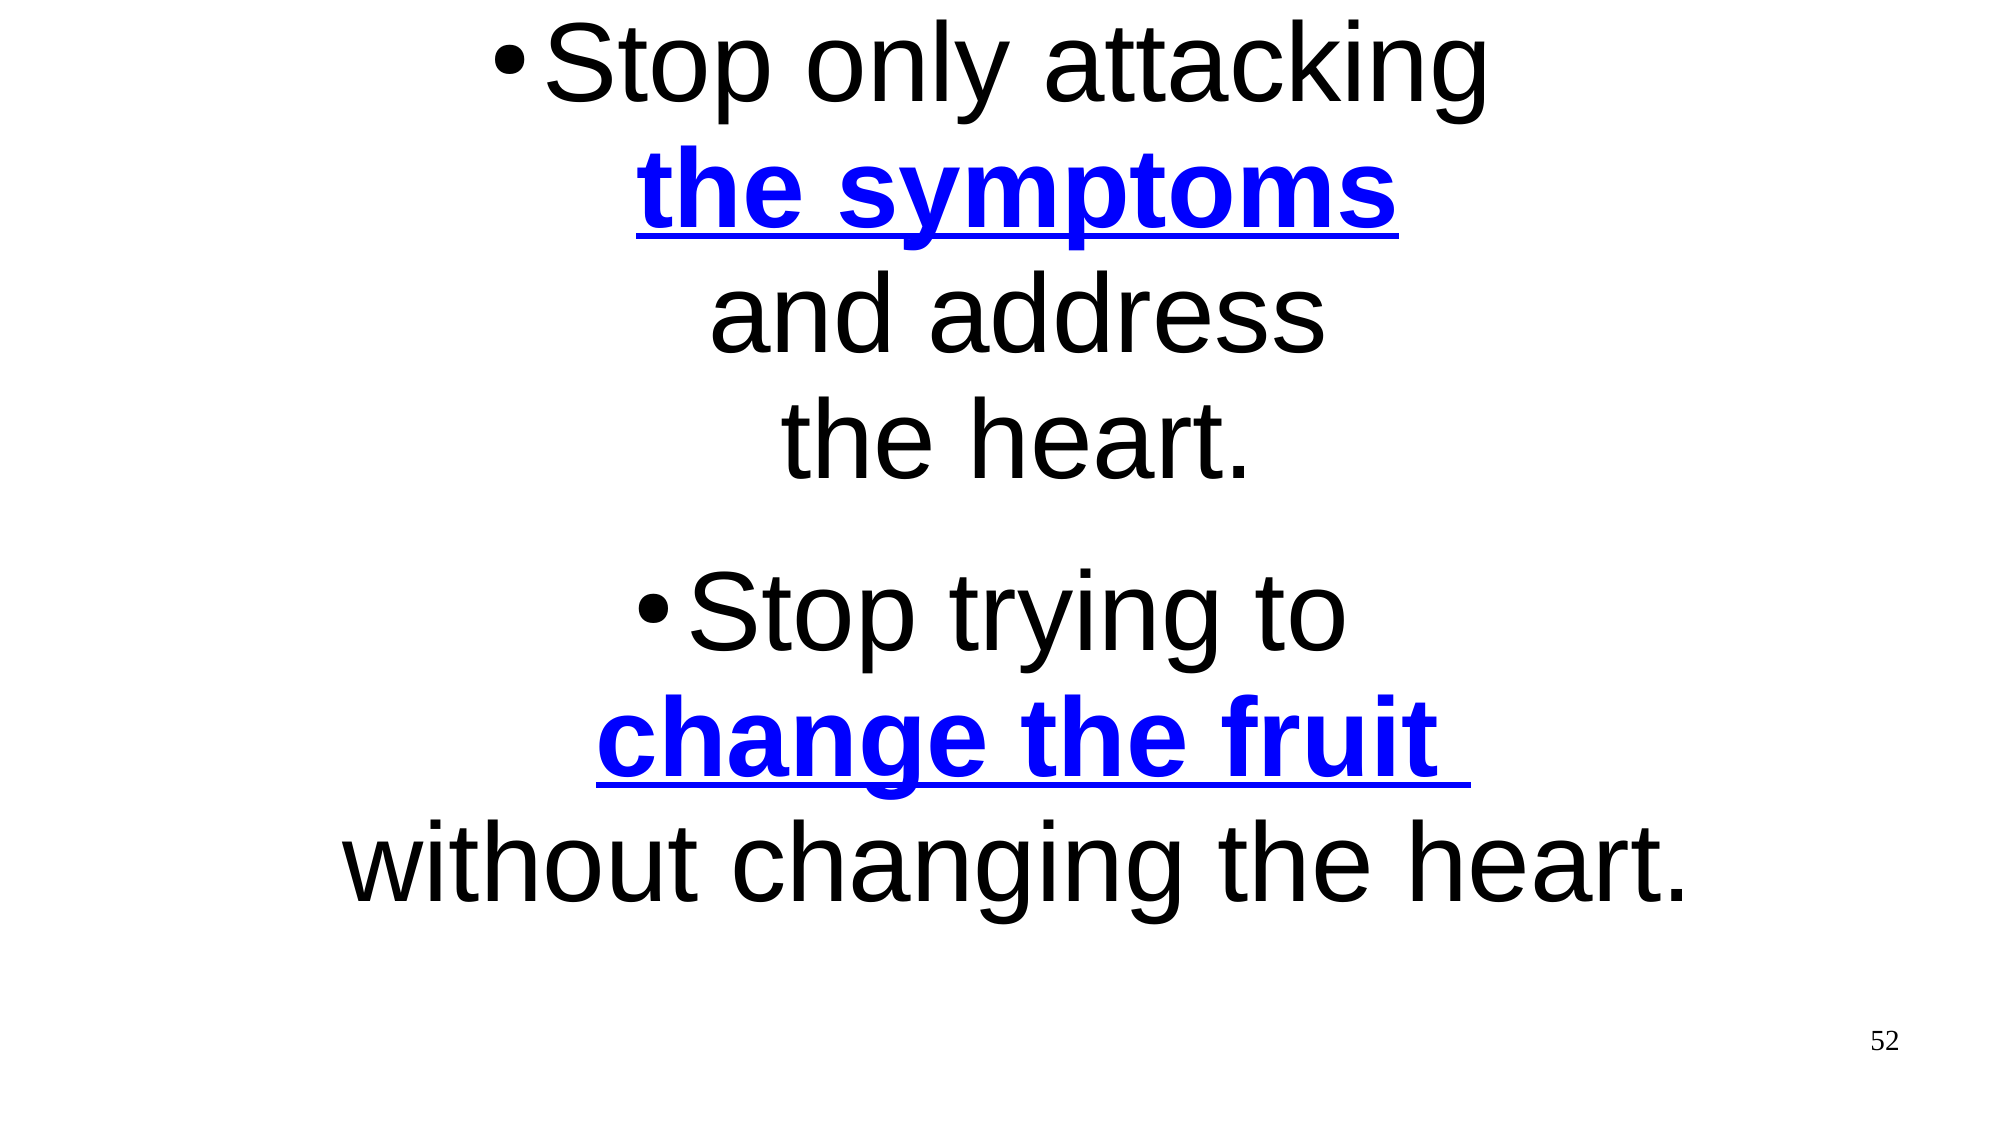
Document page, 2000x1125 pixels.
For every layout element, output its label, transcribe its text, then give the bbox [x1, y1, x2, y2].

list Stop only attacking the symptoms and address the heart. Stop trying to change the fruit without changing the heart. [0, 0, 1996, 1123]
